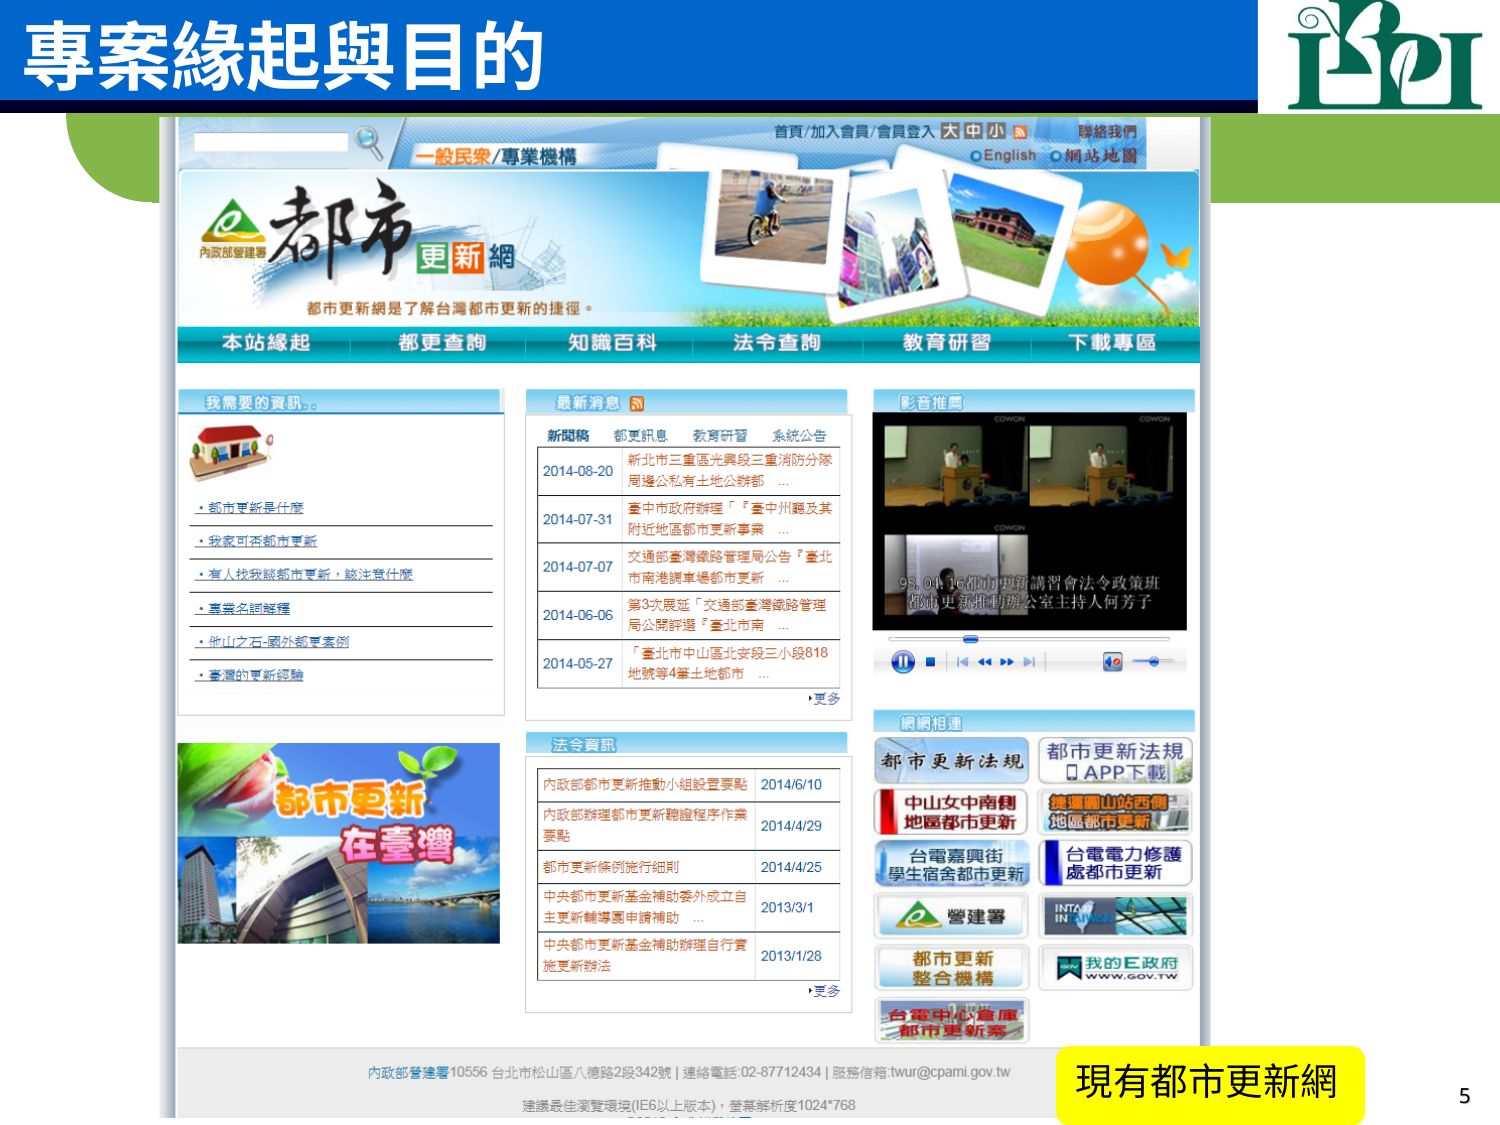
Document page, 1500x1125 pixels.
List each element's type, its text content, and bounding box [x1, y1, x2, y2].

text_box [1399, 1074, 1500, 1125]
text_box 現有都市更新網 [1056, 1046, 1365, 1125]
picture [159, 117, 1211, 1118]
title 專案緣起與目的 [5, 1, 1294, 102]
